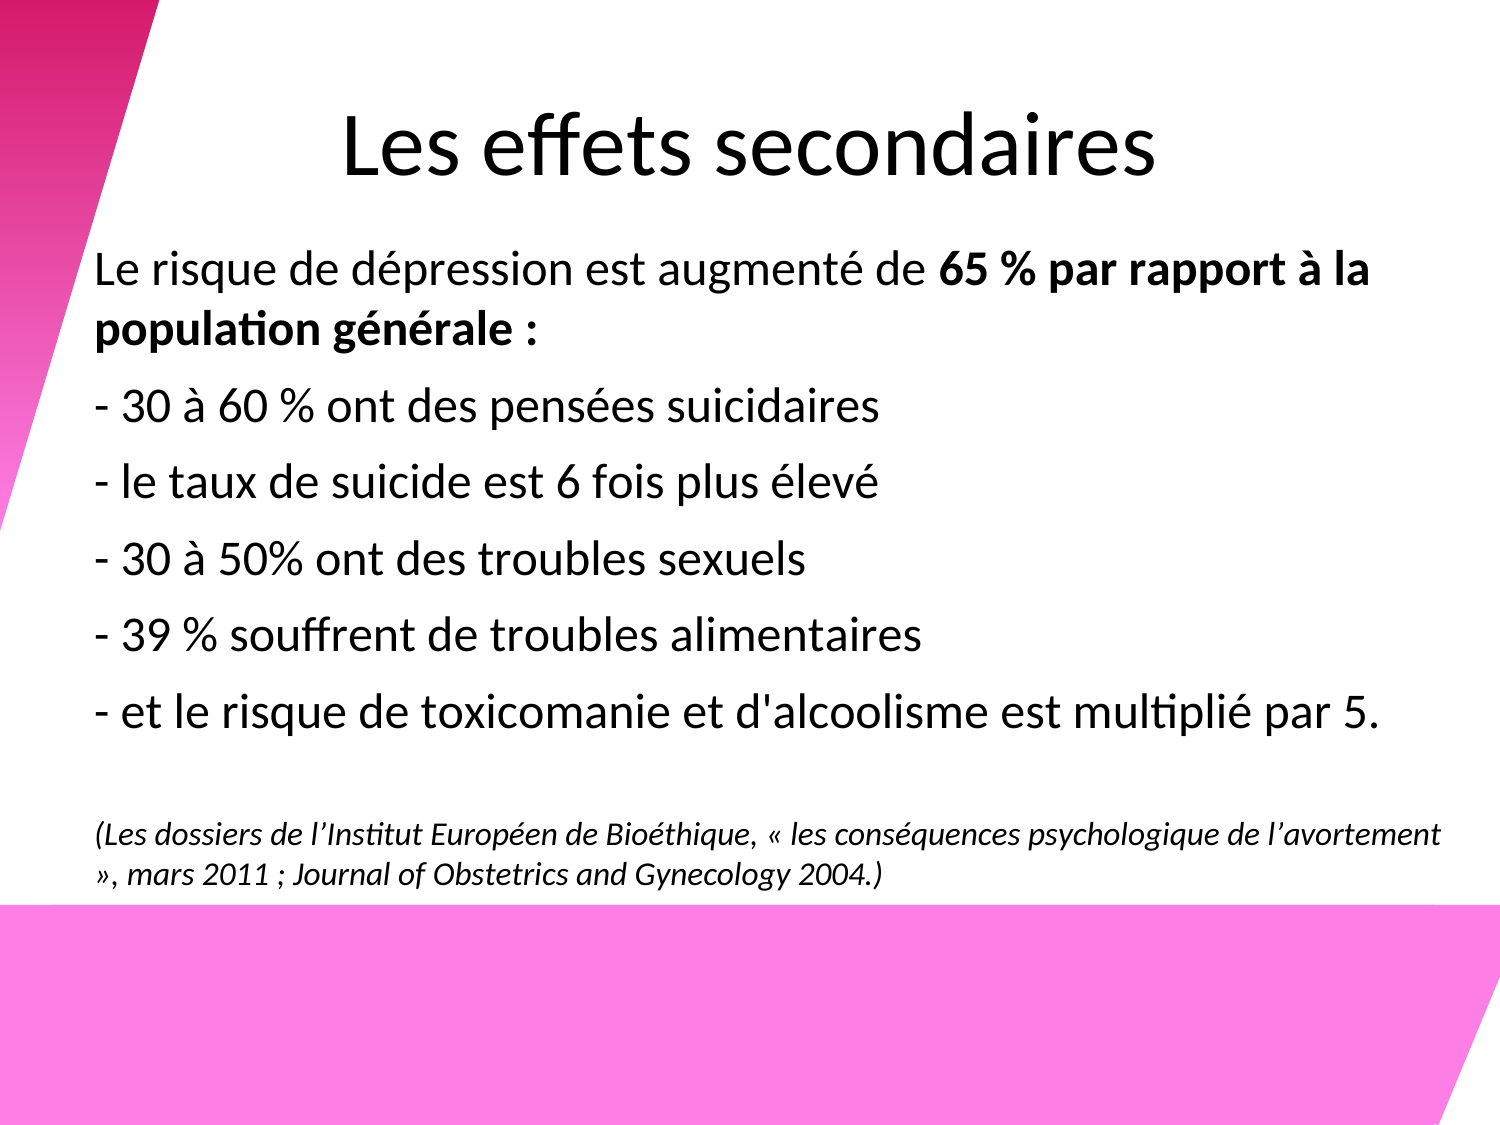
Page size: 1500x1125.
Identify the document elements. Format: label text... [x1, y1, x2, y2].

text_box [0, 0, 160, 532]
subtitle Le risque de dépression est augmenté de 65 % par rapport à la population générale : - 30 à 60 % ont des pensées suicidaires - le taux de suicide est 6 fois plus élevé - 30 à 50% ont des troubles sexuels - 39 % souffrent de troubles alimentaires - et le risque de toxicomanie et d'alcoolisme est multiplié par 5. (Les dossiers de l’Institut Européen de Bioéthique, « les conséquences psychologique de l’avortement », mars 2011 ; Journal of Obstetrics and Gynecology 2004.) [94, 192, 1445, 935]
title Les effets secondaires [75, 45, 1426, 233]
text_box [0, 904, 1500, 1125]
